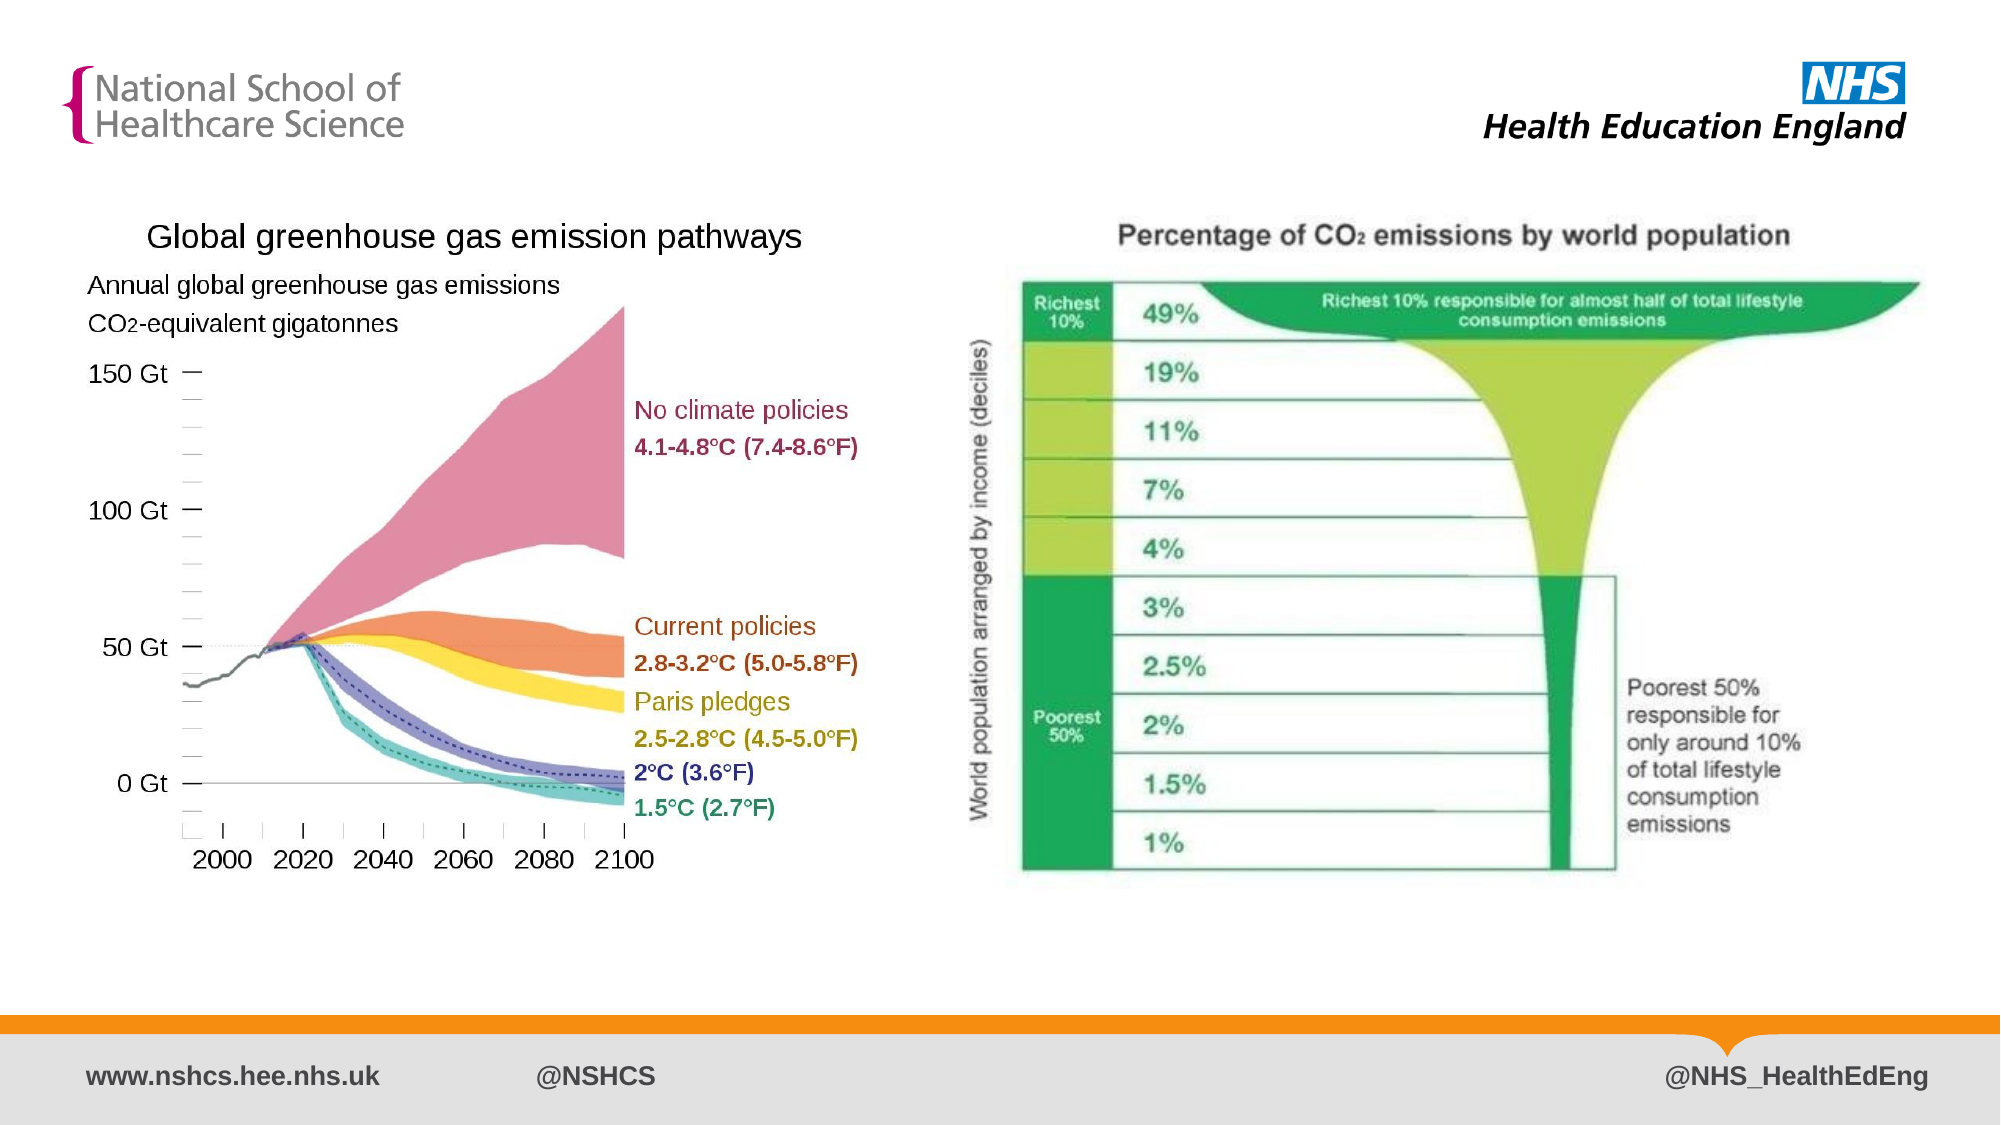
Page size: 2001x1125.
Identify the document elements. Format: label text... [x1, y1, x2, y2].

text_box www.nshcs.hee.nhs.uk [83, 1059, 385, 1094]
text_box @NHS_HealthEdEng [1662, 1059, 1934, 1094]
picture [968, 215, 1926, 889]
text_box @NSHCS [533, 1059, 659, 1094]
picture [87, 218, 866, 872]
